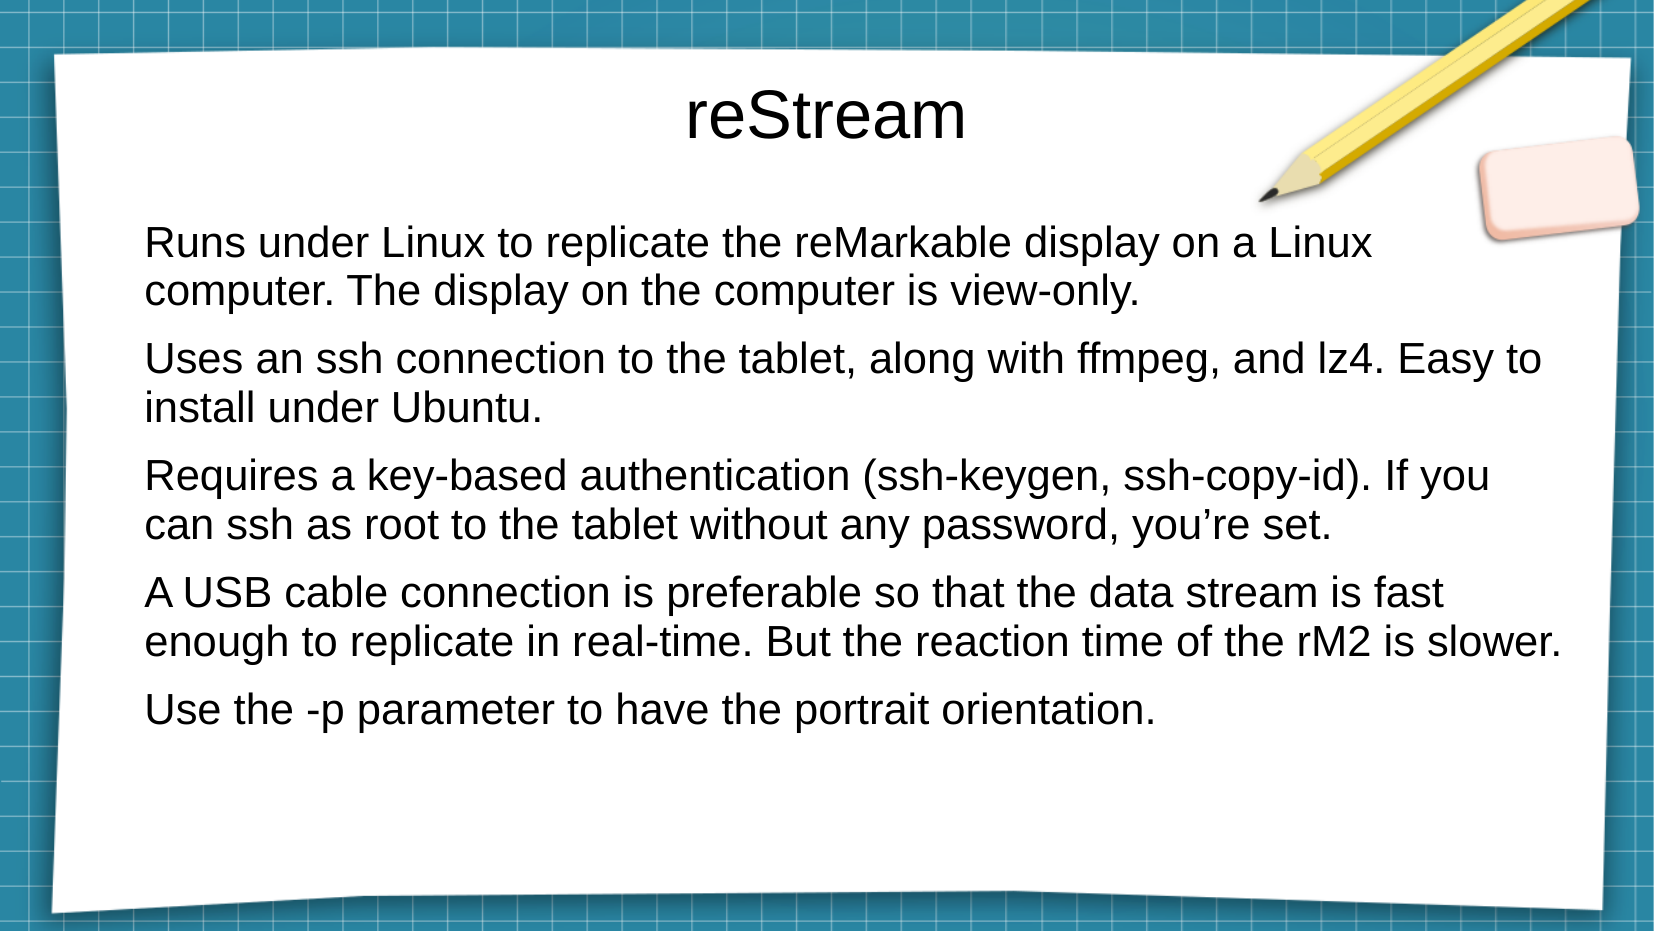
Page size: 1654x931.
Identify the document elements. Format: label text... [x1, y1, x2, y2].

list Runs under Linux to replicate the reMarkable display on a Linux computer. The display on the computer is view-only. Uses an ssh connection to the tablet, along with ffmpeg, and lz4. Easy to install under Ubuntu. Requires a key-based authentication (ssh-keygen, ssh-copy-id). If you can ssh as root to the tablet without any password, you’re set. A USB cable connection is preferable so that the data stream is fast enough to replicate in real-time. But the reaction time of the rM2 is slower. Use the -p parameter to have the portrait orientation. [82, 217, 1571, 758]
title reStream [82, 37, 1571, 193]
picture [0, 0, 1654, 931]
